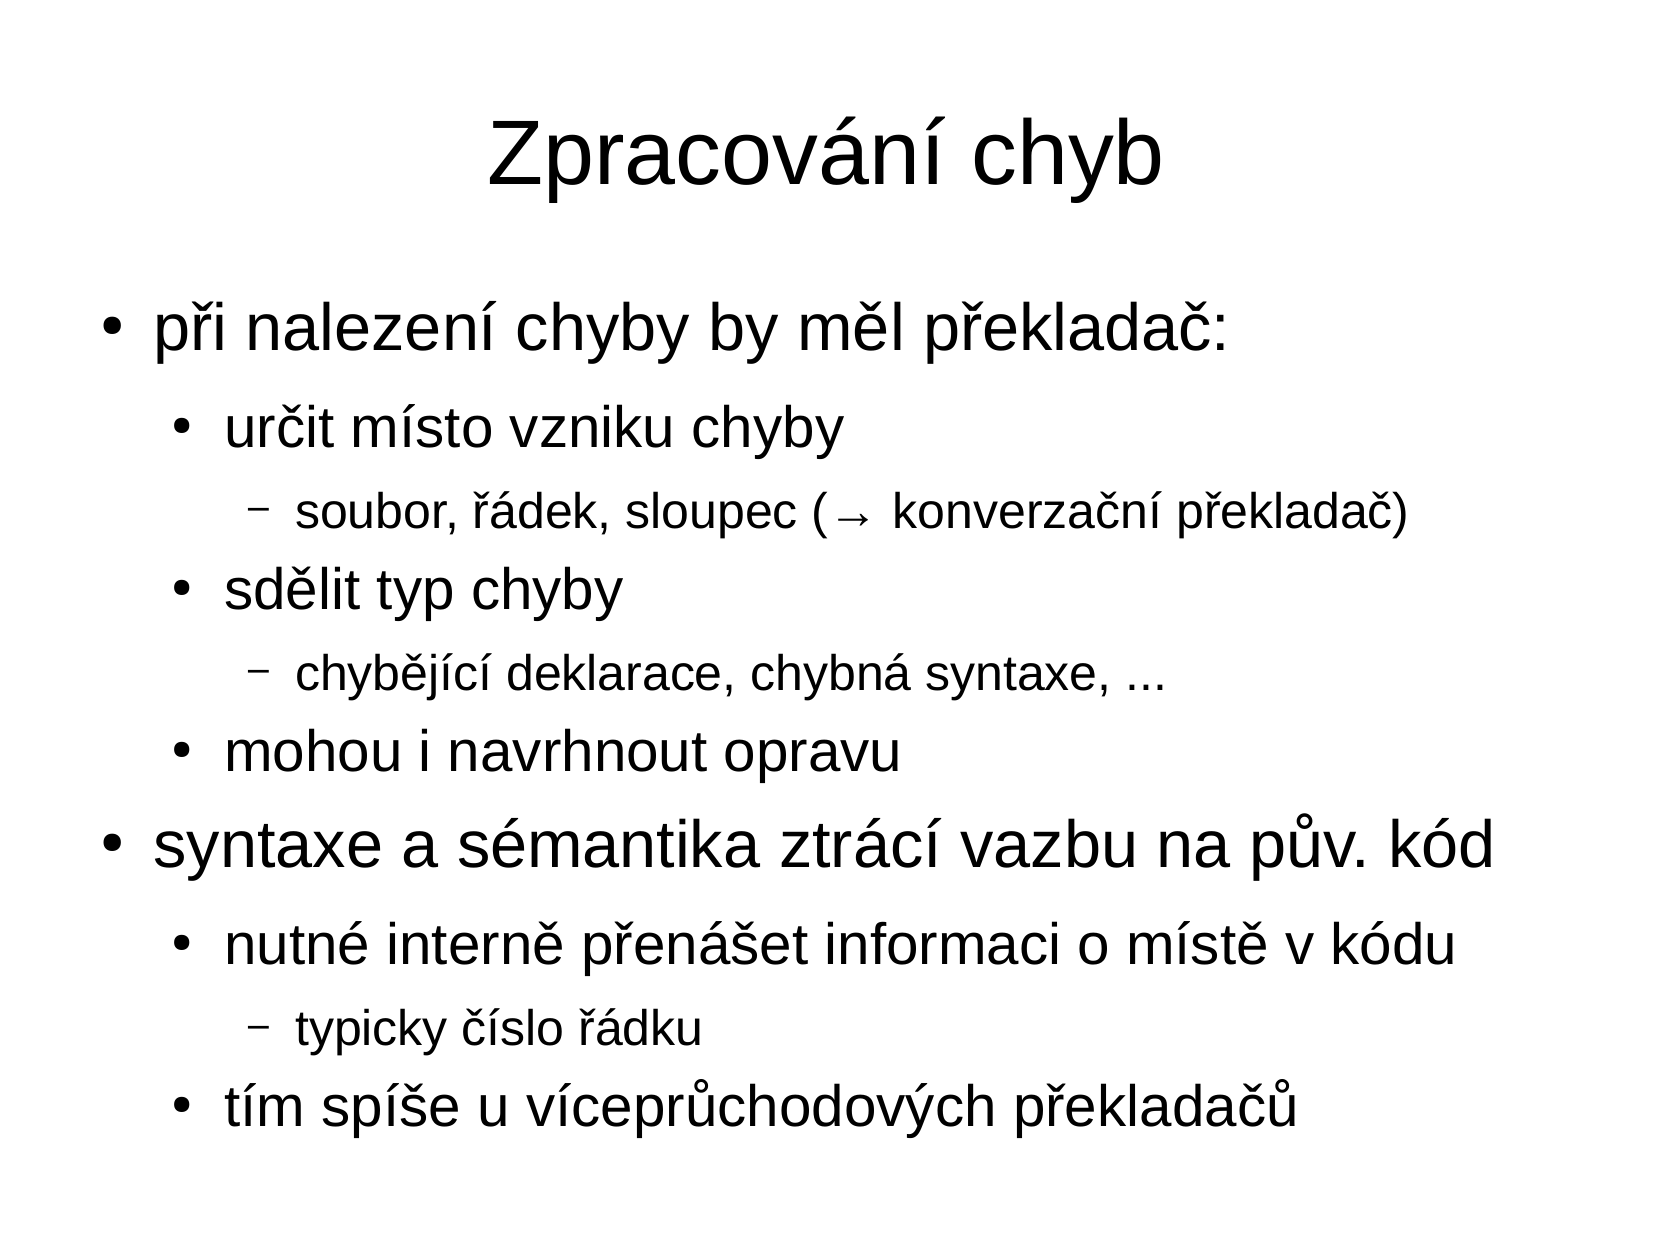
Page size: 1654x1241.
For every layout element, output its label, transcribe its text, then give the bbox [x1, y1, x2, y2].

list při nalezení chyby by měl překladač: určit místo vzniku chyby soubor, řádek, sloupec (→ konverzační překladač) sdělit typ chyby chybějící deklarace, chybná syntaxe, ... mohou i navrhnout opravu syntaxe a sémantika ztrácí vazbu na pův. kód nutné interně přenášet informaci o místě v kódu typicky číslo řádku tím spíše u víceprůchodových překladačů [82, 290, 1571, 1139]
title Zpracování chyb [82, 56, 1571, 250]
